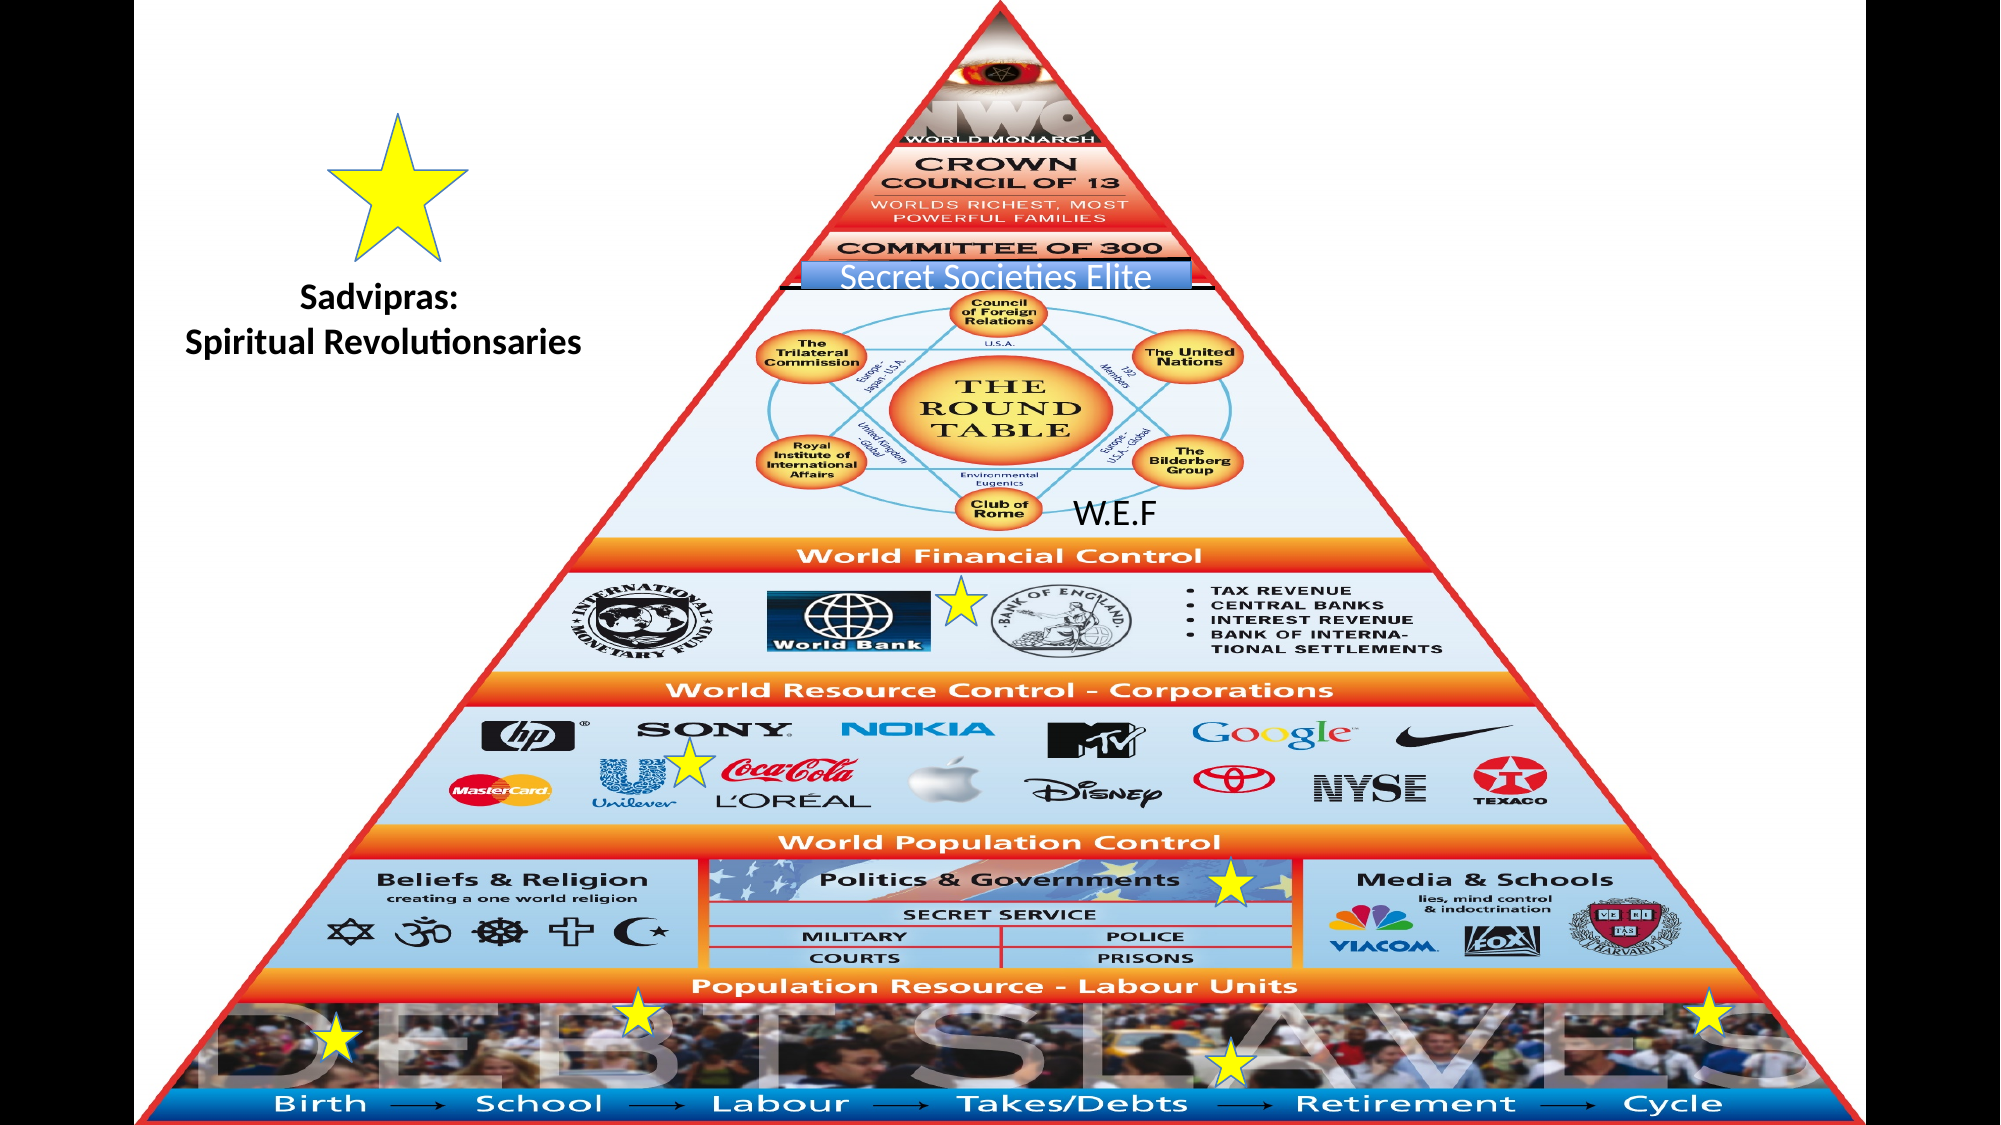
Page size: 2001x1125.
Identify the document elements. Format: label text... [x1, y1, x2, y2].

text_box [612, 987, 665, 1038]
text_box [1205, 856, 1257, 907]
text_box Sadvipras: Spiritual Revolutionsaries [170, 264, 598, 370]
text_box Secret Societies Elite [801, 261, 1191, 288]
picture [134, 0, 1866, 1125]
text_box W.E.F [1051, 480, 1179, 541]
text_box [935, 575, 988, 626]
text_box [664, 737, 716, 788]
text_box [1205, 1037, 1257, 1088]
text_box [310, 1012, 363, 1063]
text_box [327, 113, 468, 262]
text_box [1683, 987, 1735, 1038]
